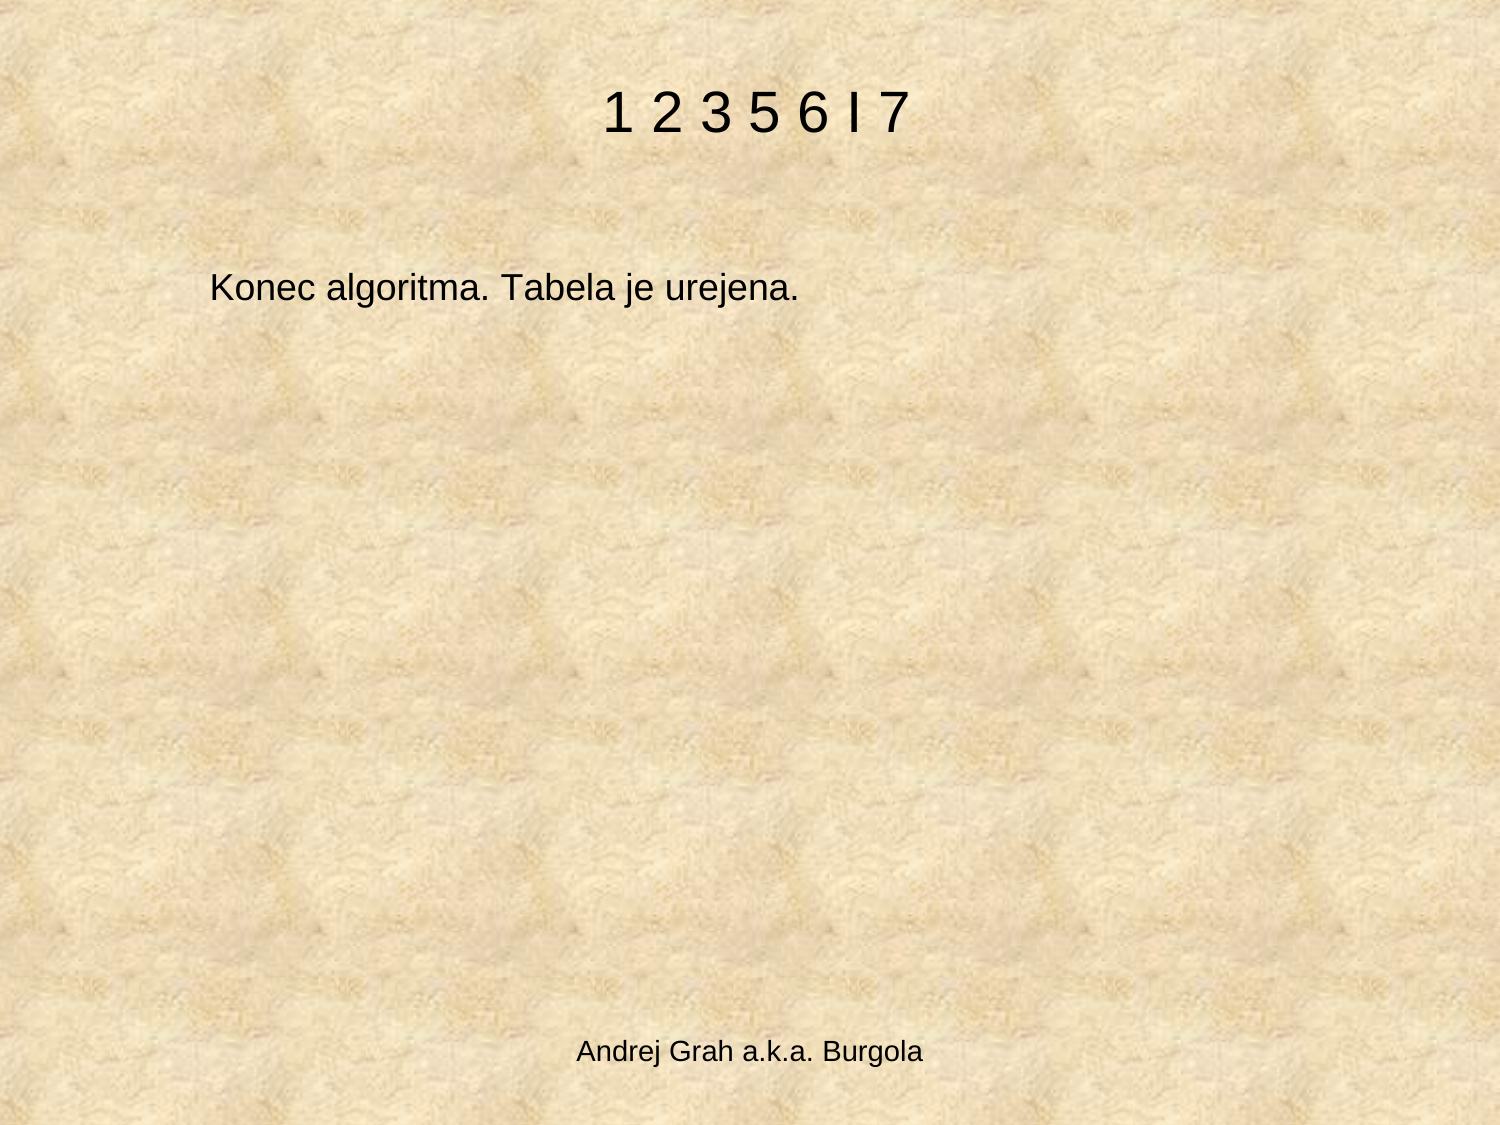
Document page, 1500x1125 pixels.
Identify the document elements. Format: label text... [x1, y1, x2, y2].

text_box Konec algoritma. Tabela je urejena. [194, 255, 1270, 316]
picture [0, 0, 1500, 1125]
text_box 1 2 3 5 6 I 7 [159, 66, 1388, 152]
text_box Andrej Grah a.k.a. Burgola [512, 1024, 988, 1103]
